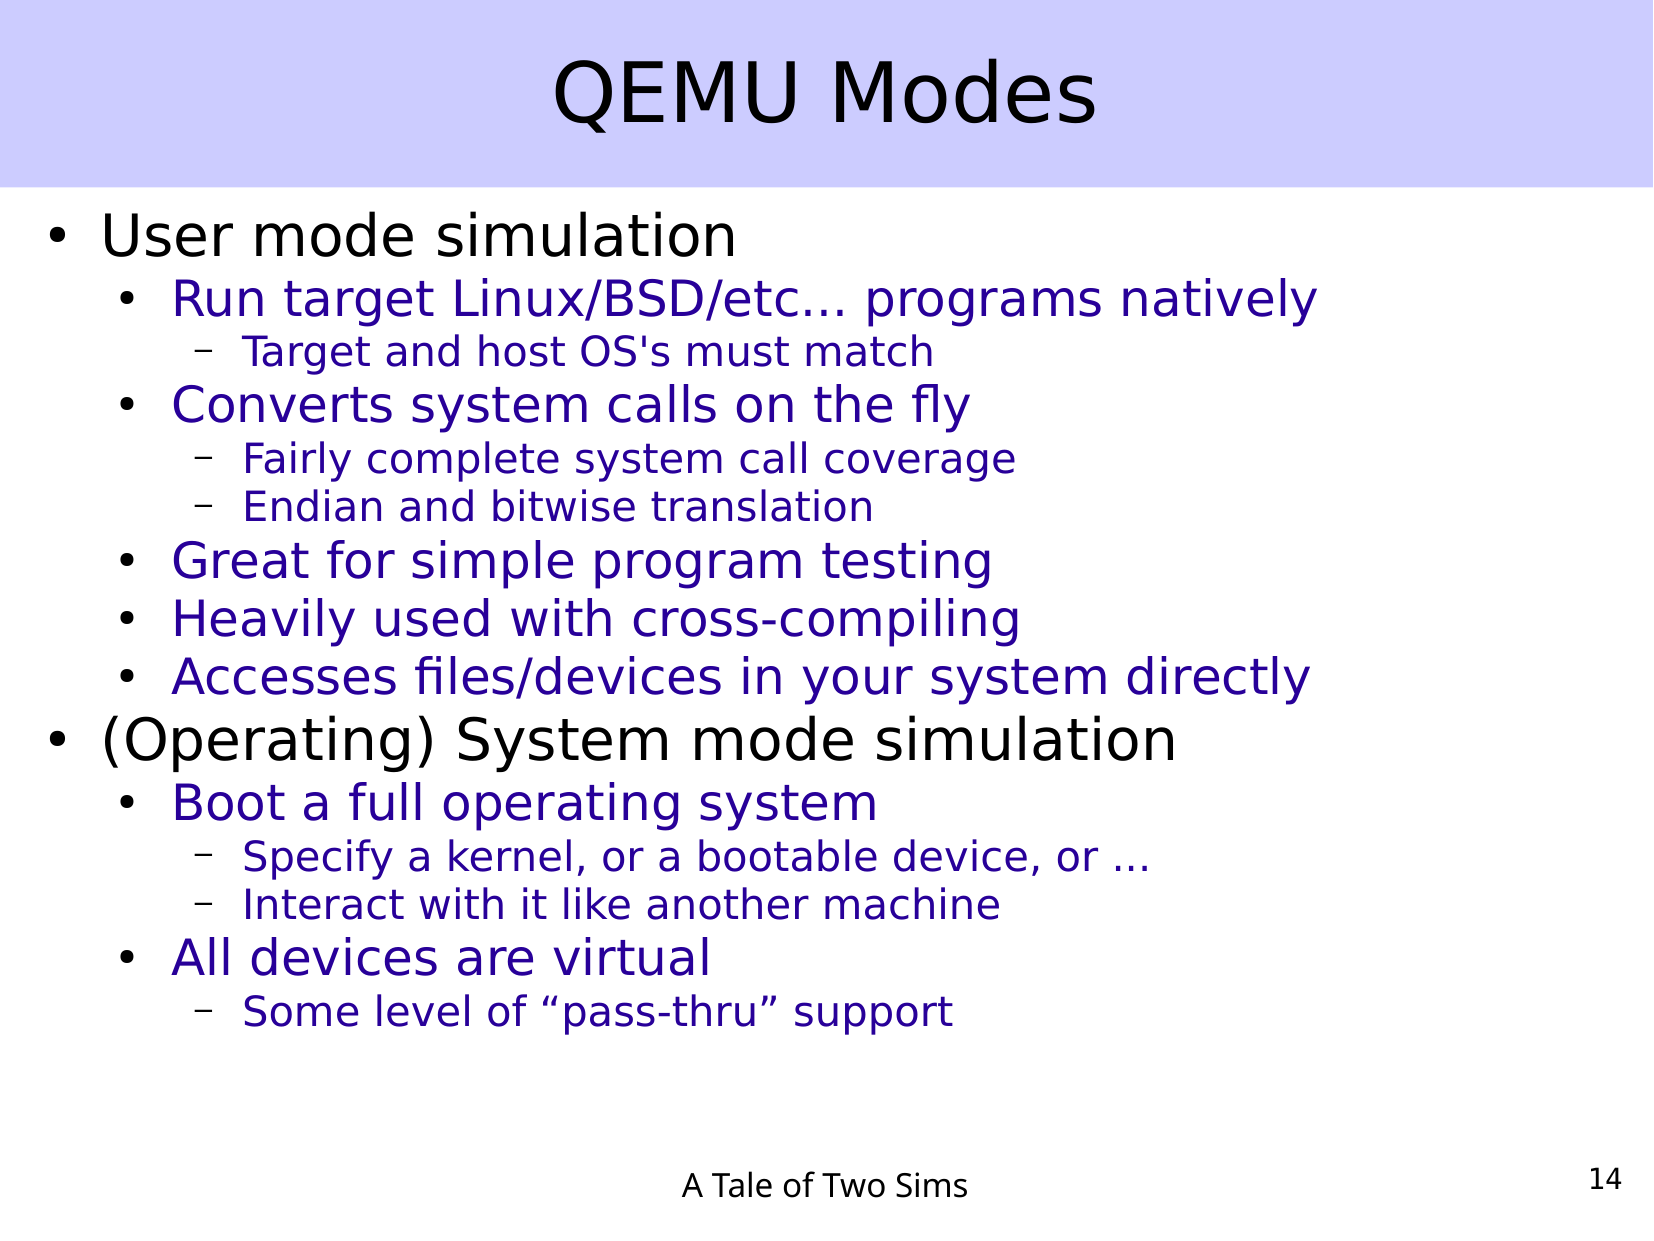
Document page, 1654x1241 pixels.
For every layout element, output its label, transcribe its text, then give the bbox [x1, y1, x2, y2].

title QEMU Modes [0, 0, 1651, 188]
list User mode simulation Run target Linux/BSD/etc... programs natively Target and host OS's must match Converts system calls on the fly Fairly complete system call coverage Endian and bitwise translation Great for simple program testing Heavily used with cross-compiling Accesses files/devices in your system directly (Operating) System mode simulation Boot a full operating system Specify a kernel, or a bootable device, or ... Interact with it like another machine All devices are virtual Some level of “pass-thru” support [29, 201, 1620, 1151]
